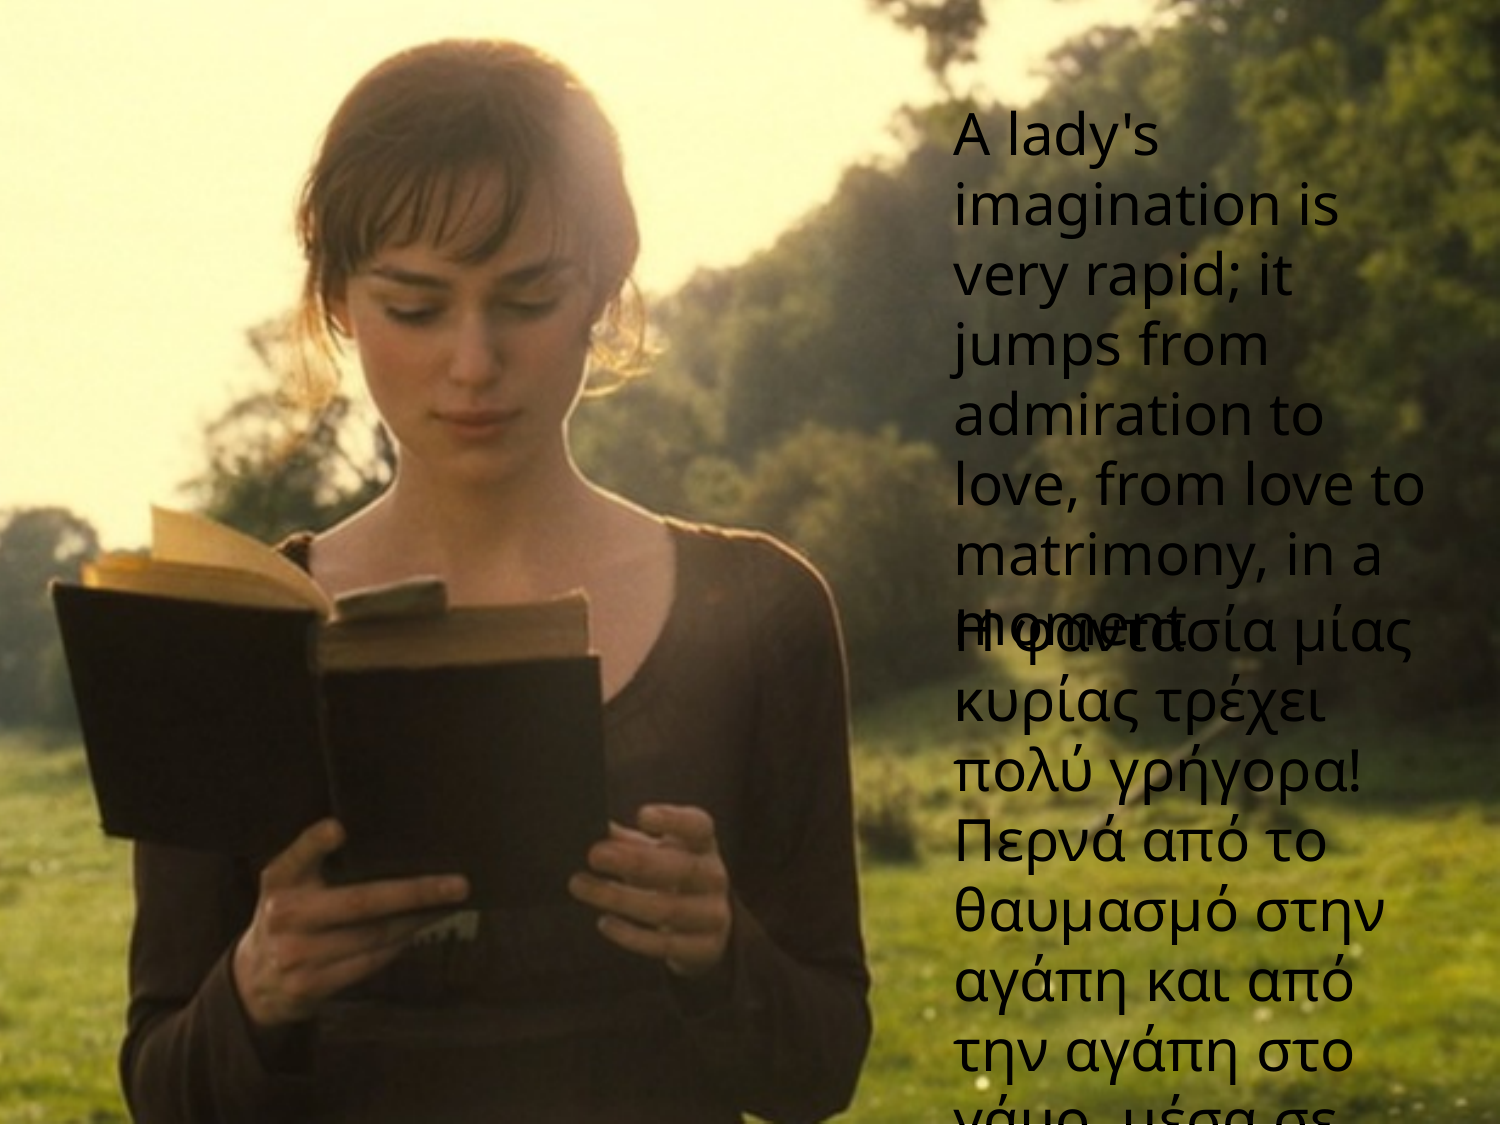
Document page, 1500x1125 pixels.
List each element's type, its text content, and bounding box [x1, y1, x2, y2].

picture [0, 0, 1500, 1124]
text_box Η φαντασία μίας κυρίας τρέχει πολύ γρήγορα! Περνά από το θαυμασμό στην αγάπη και από την αγάπη στο γάμο, μέσα σε ένα λεπτό. [938, 586, 1459, 1125]
text_box A lady's imagination is very rapid; it jumps from admiration to love, from love to matrimony, in a moment [938, 90, 1459, 586]
